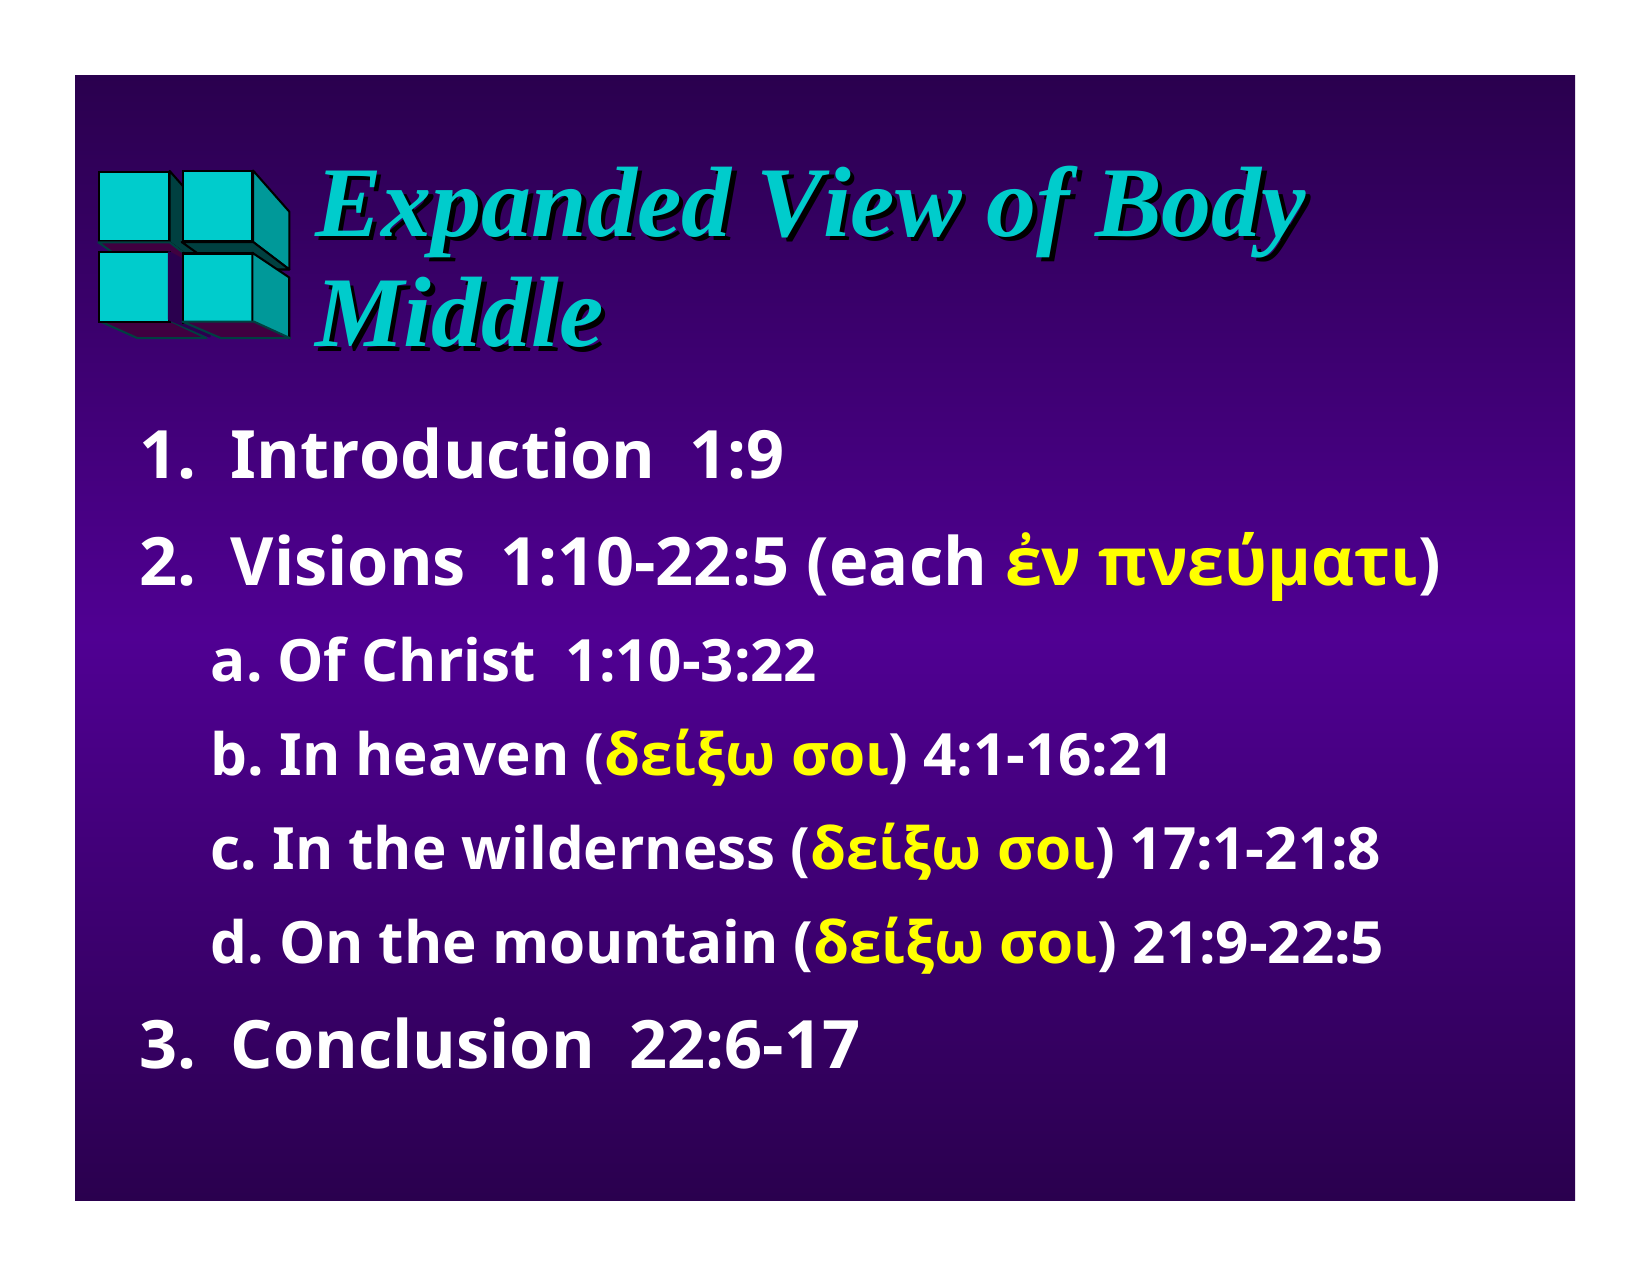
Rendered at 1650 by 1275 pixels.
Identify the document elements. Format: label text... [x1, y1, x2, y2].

title Expanded View of Body Middle [299, 120, 1463, 395]
list 1. Introduction 1:9 2. Visions 1:10-22:5 (each ἐν πνεύματι) a. Of Christ 1:10-3:22 b. In heaven (δείξω σοι) 4:1-16:21 c. In the wilderness (δείξω σοι) 17:1-21:8 d. On the mountain (δείξω σοι) 21:9-22:5 3. Conclusion 22:6-17 [124, 399, 1535, 1189]
